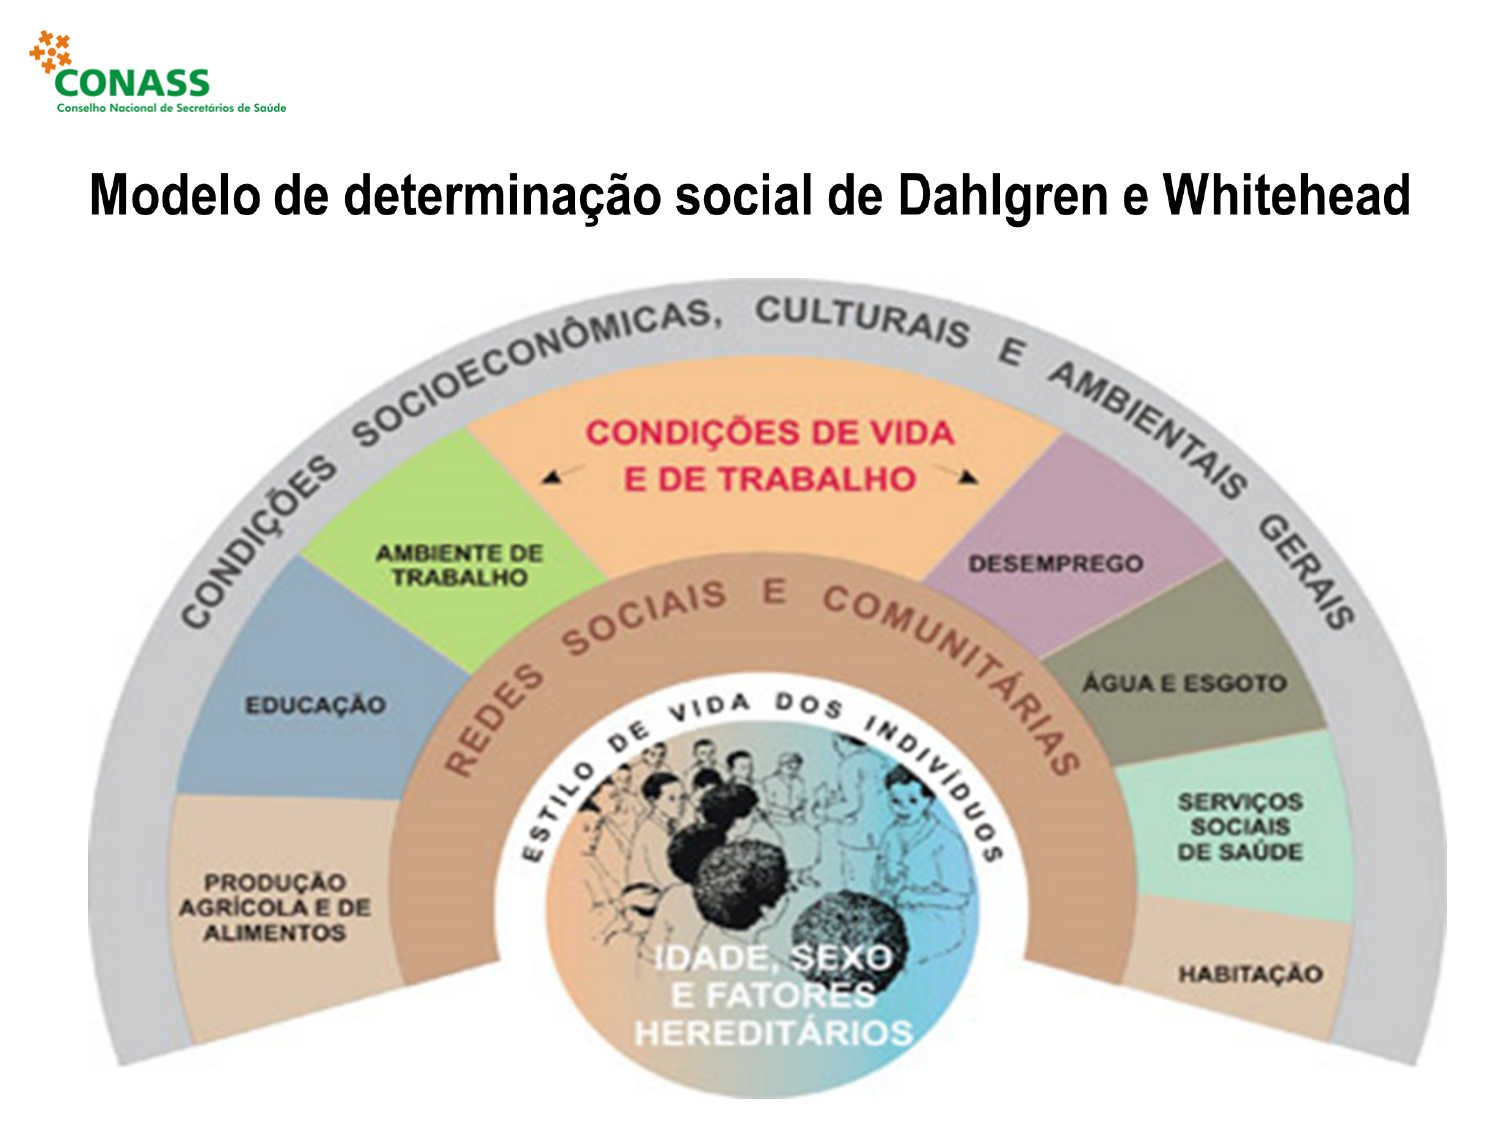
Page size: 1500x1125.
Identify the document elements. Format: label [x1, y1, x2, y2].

picture [58, 140, 1441, 262]
picture [29, 30, 286, 112]
picture [88, 278, 1447, 1099]
subtitle [46, 234, 1454, 1071]
